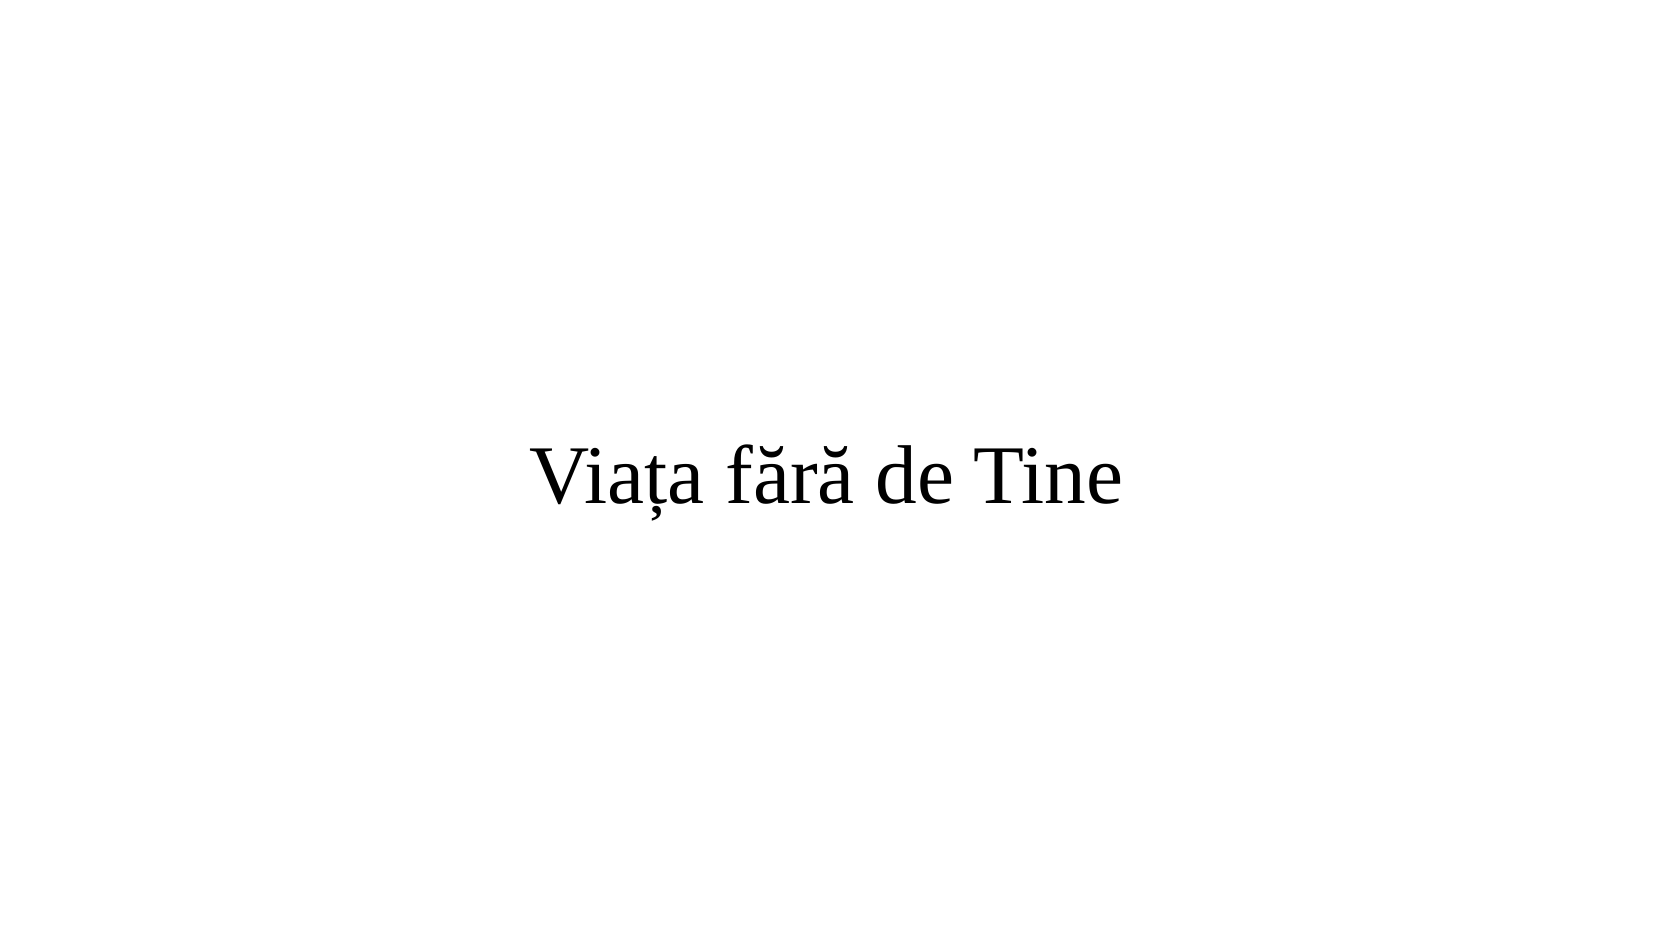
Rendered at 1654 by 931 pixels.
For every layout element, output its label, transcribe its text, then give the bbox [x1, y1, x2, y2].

title Viața fără de Tine [165, 420, 1489, 521]
